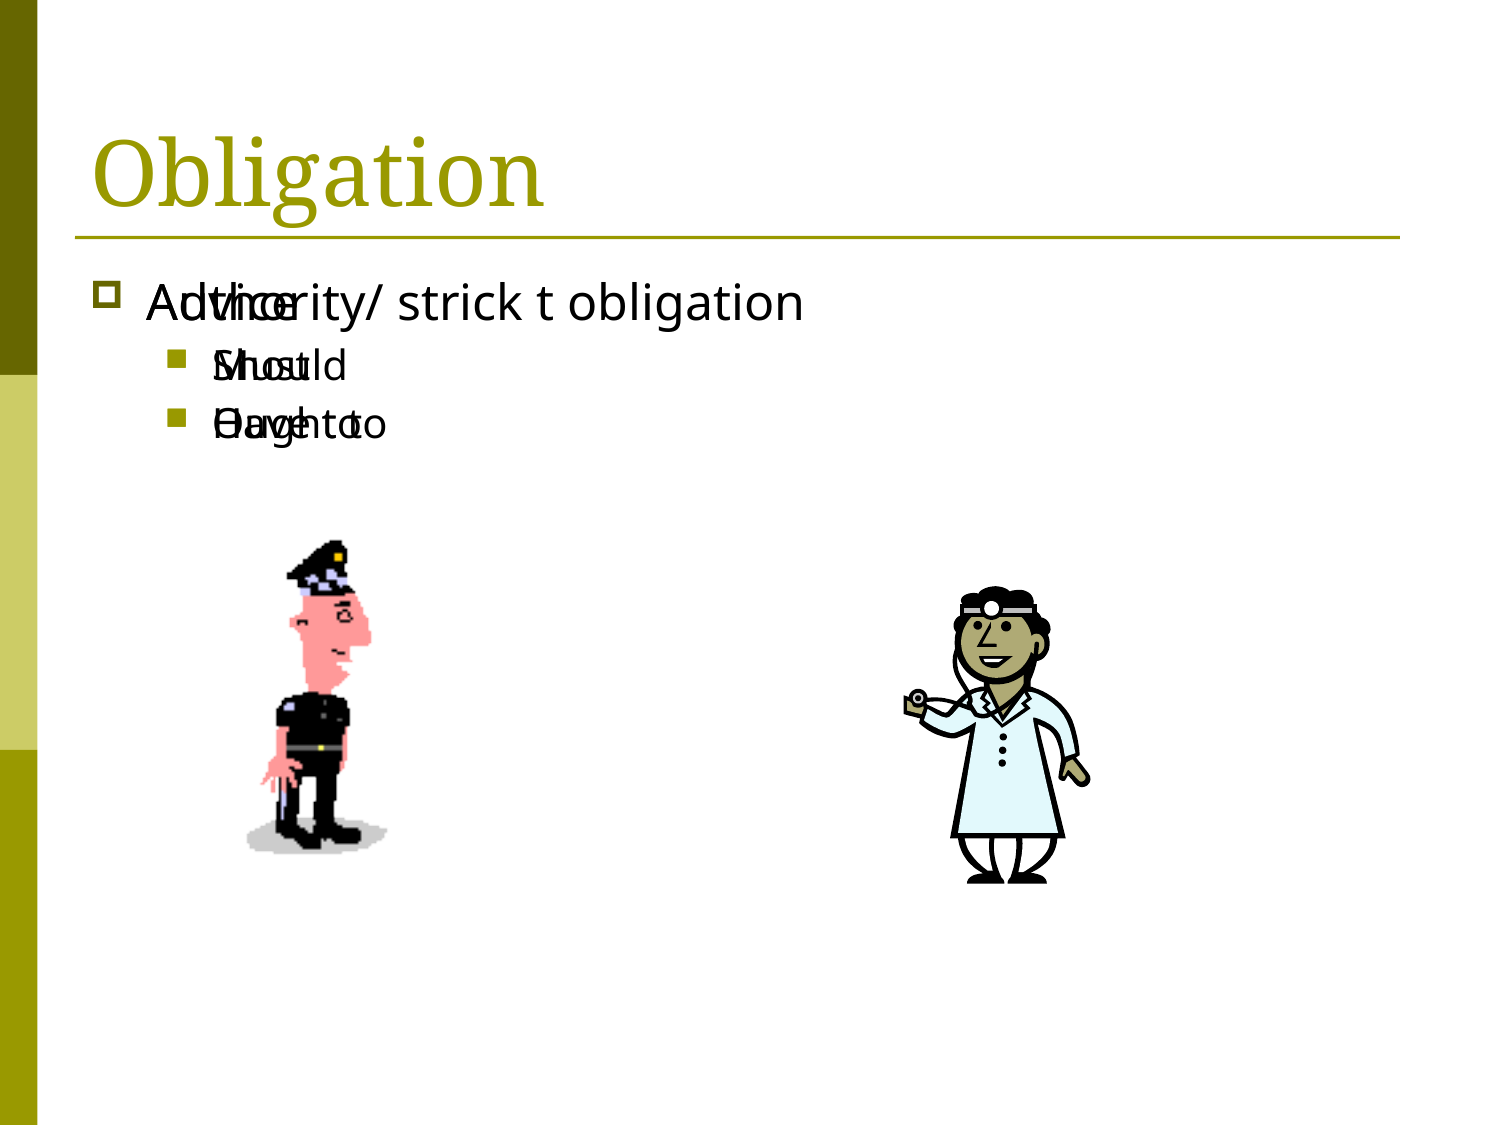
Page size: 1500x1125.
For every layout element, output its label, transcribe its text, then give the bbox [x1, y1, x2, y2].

title Obligation [75, 45, 1425, 233]
picture [242, 538, 463, 858]
picture [903, 586, 1092, 884]
list Advice Should Ought to [75, 262, 1425, 1006]
